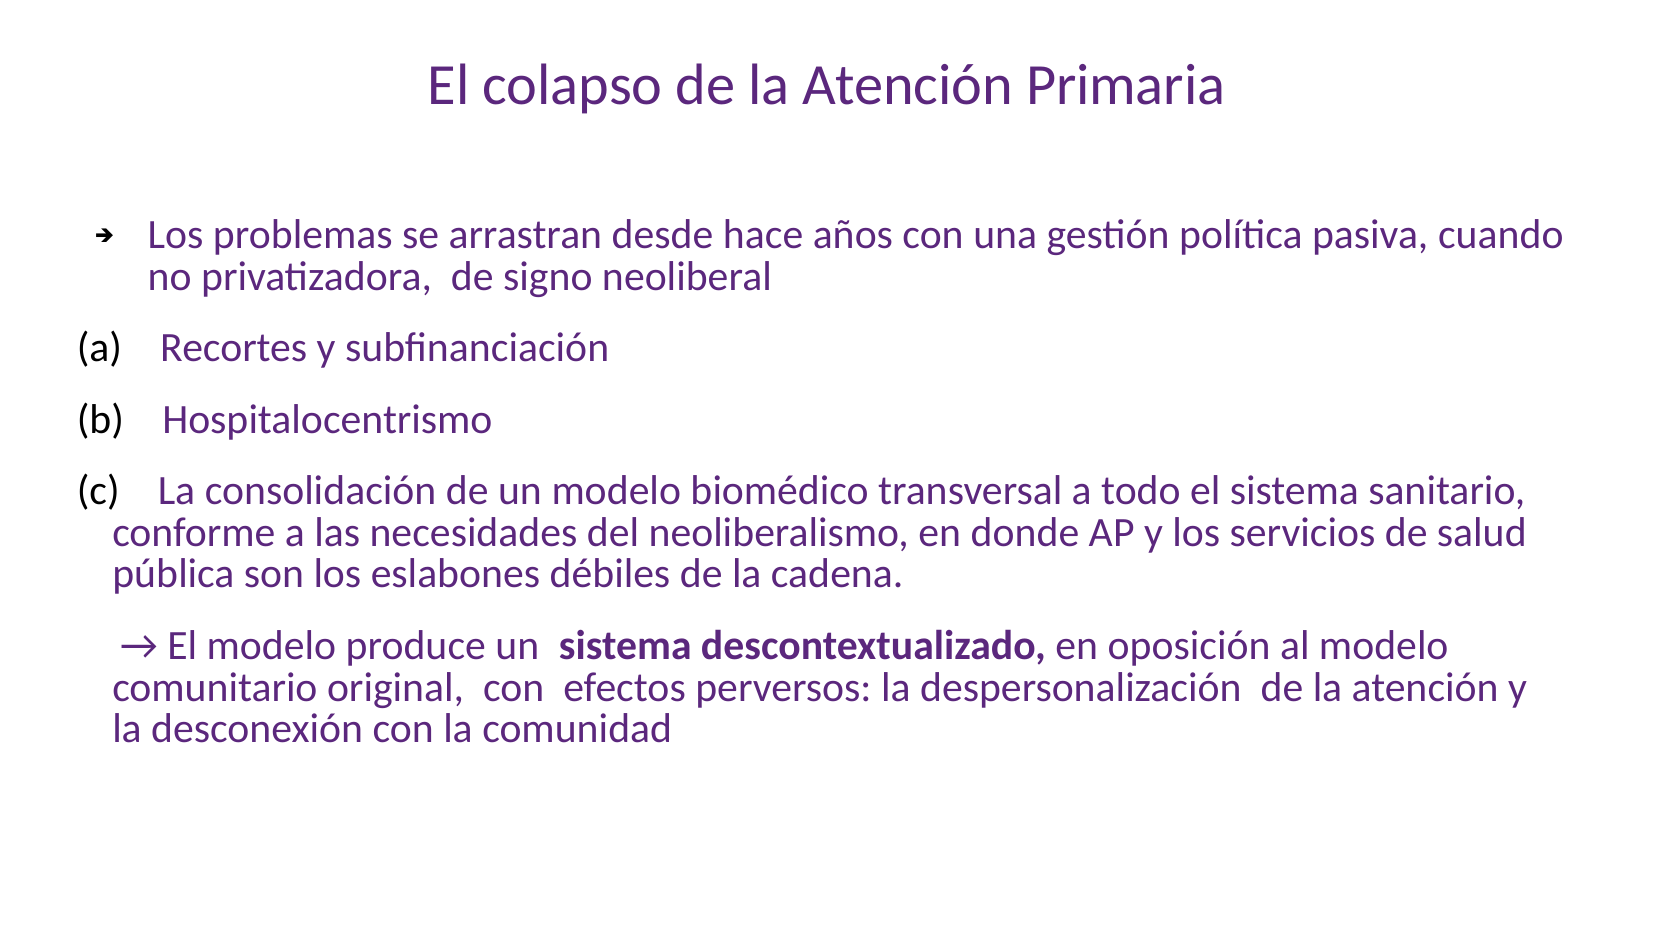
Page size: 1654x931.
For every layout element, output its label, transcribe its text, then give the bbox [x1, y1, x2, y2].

title El colapso de la Atención Primaria [82, 37, 1571, 193]
list Los problemas se arrastran desde hace años con una gestión política pasiva, cuando no privatizadora, de signo neoliberal Recortes y subfinanciación Hospitalocentrismo La consolidación de un modelo biomédico transversal a todo el sistema sanitario, conforme a las necesidades del neoliberalismo, en donde AP y los servicios de salud pública son los eslabones débiles de la cadena. → El modelo produce un sistema descontextualizado, en oposición al modelo comunitario original, con efectos perversos: la despersonalización de la atención y la desconexión con la comunidad [76, 217, 1565, 758]
